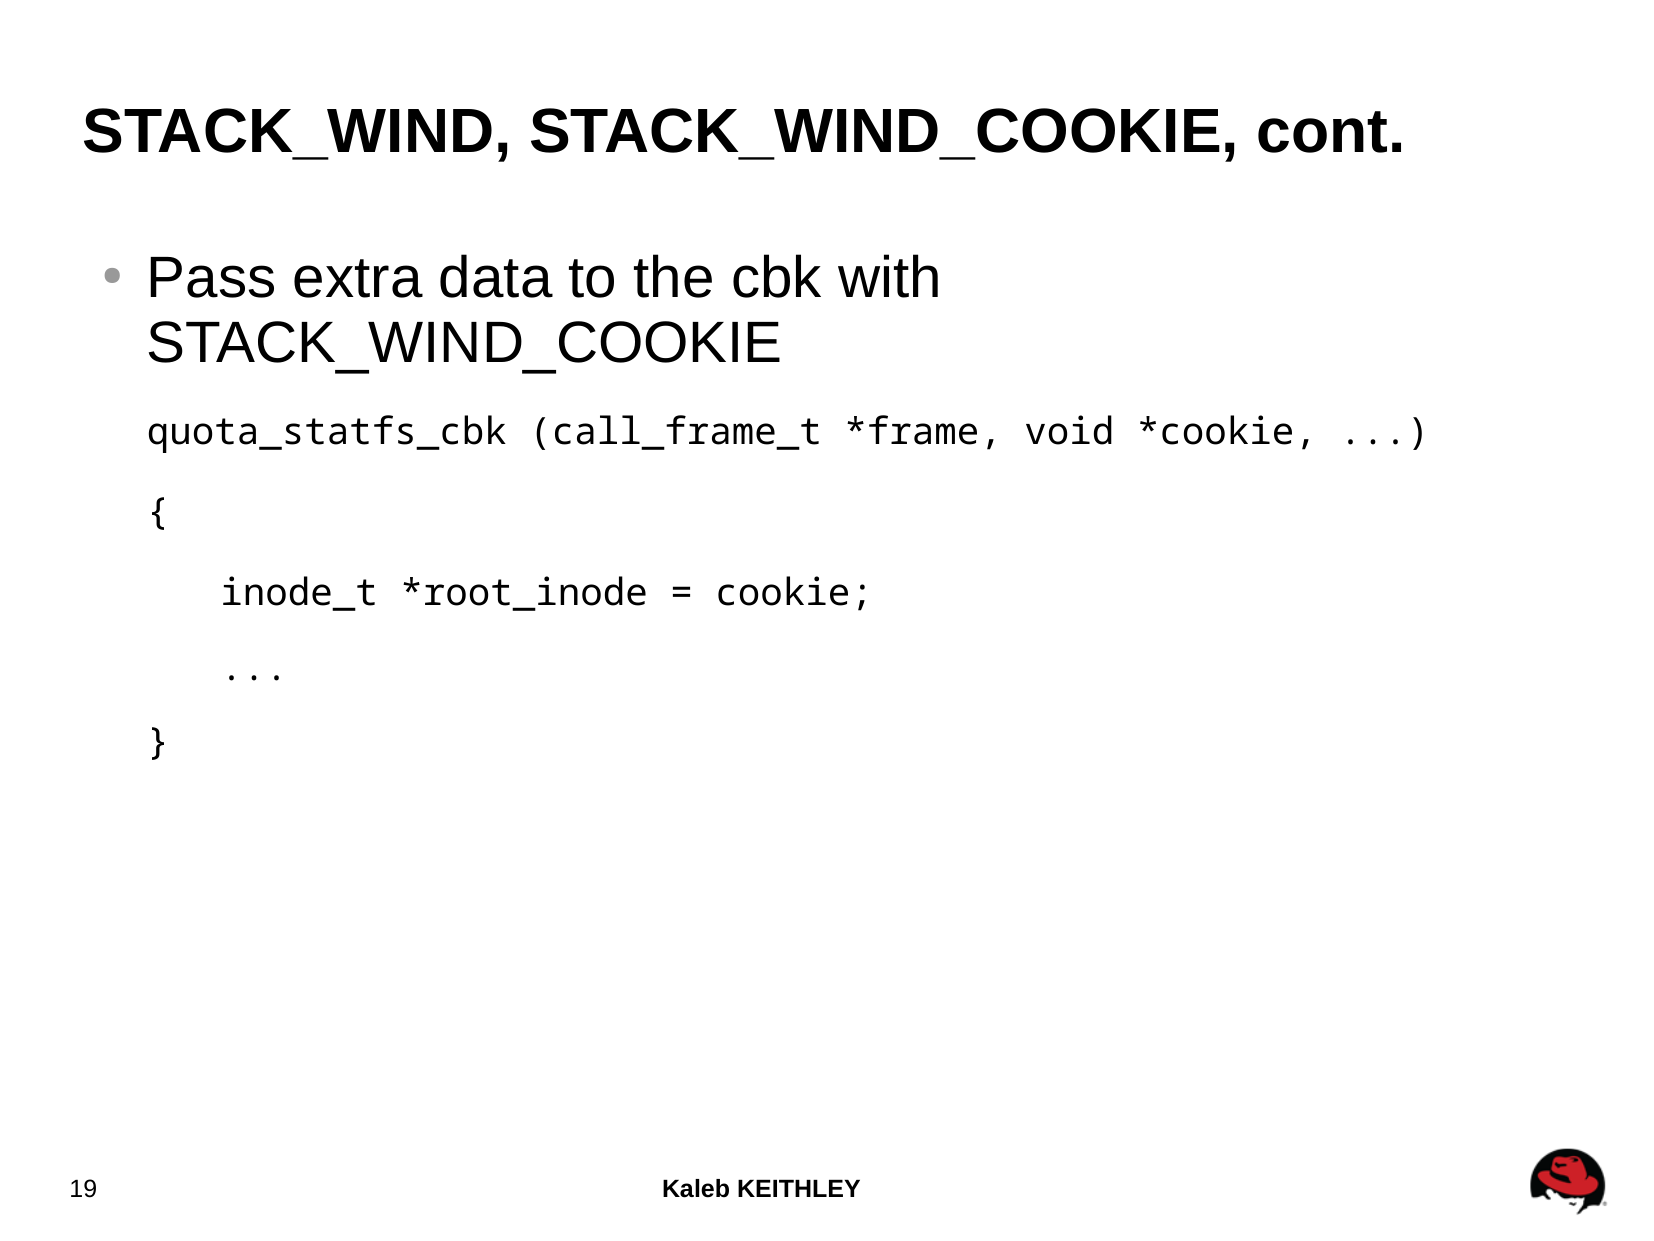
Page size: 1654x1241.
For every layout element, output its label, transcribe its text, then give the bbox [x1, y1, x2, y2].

title STACK_WIND, STACK_WIND_COOKIE, cont. [82, 37, 1571, 226]
picture [1529, 1146, 1613, 1224]
list Pass extra data to the cbk with STACK_WIND_COOKIE quota_statfs_cbk (call_frame_t *frame, void *cookie, ...) { inode_t *root_inode = cookie; ... } [86, 244, 1576, 1039]
